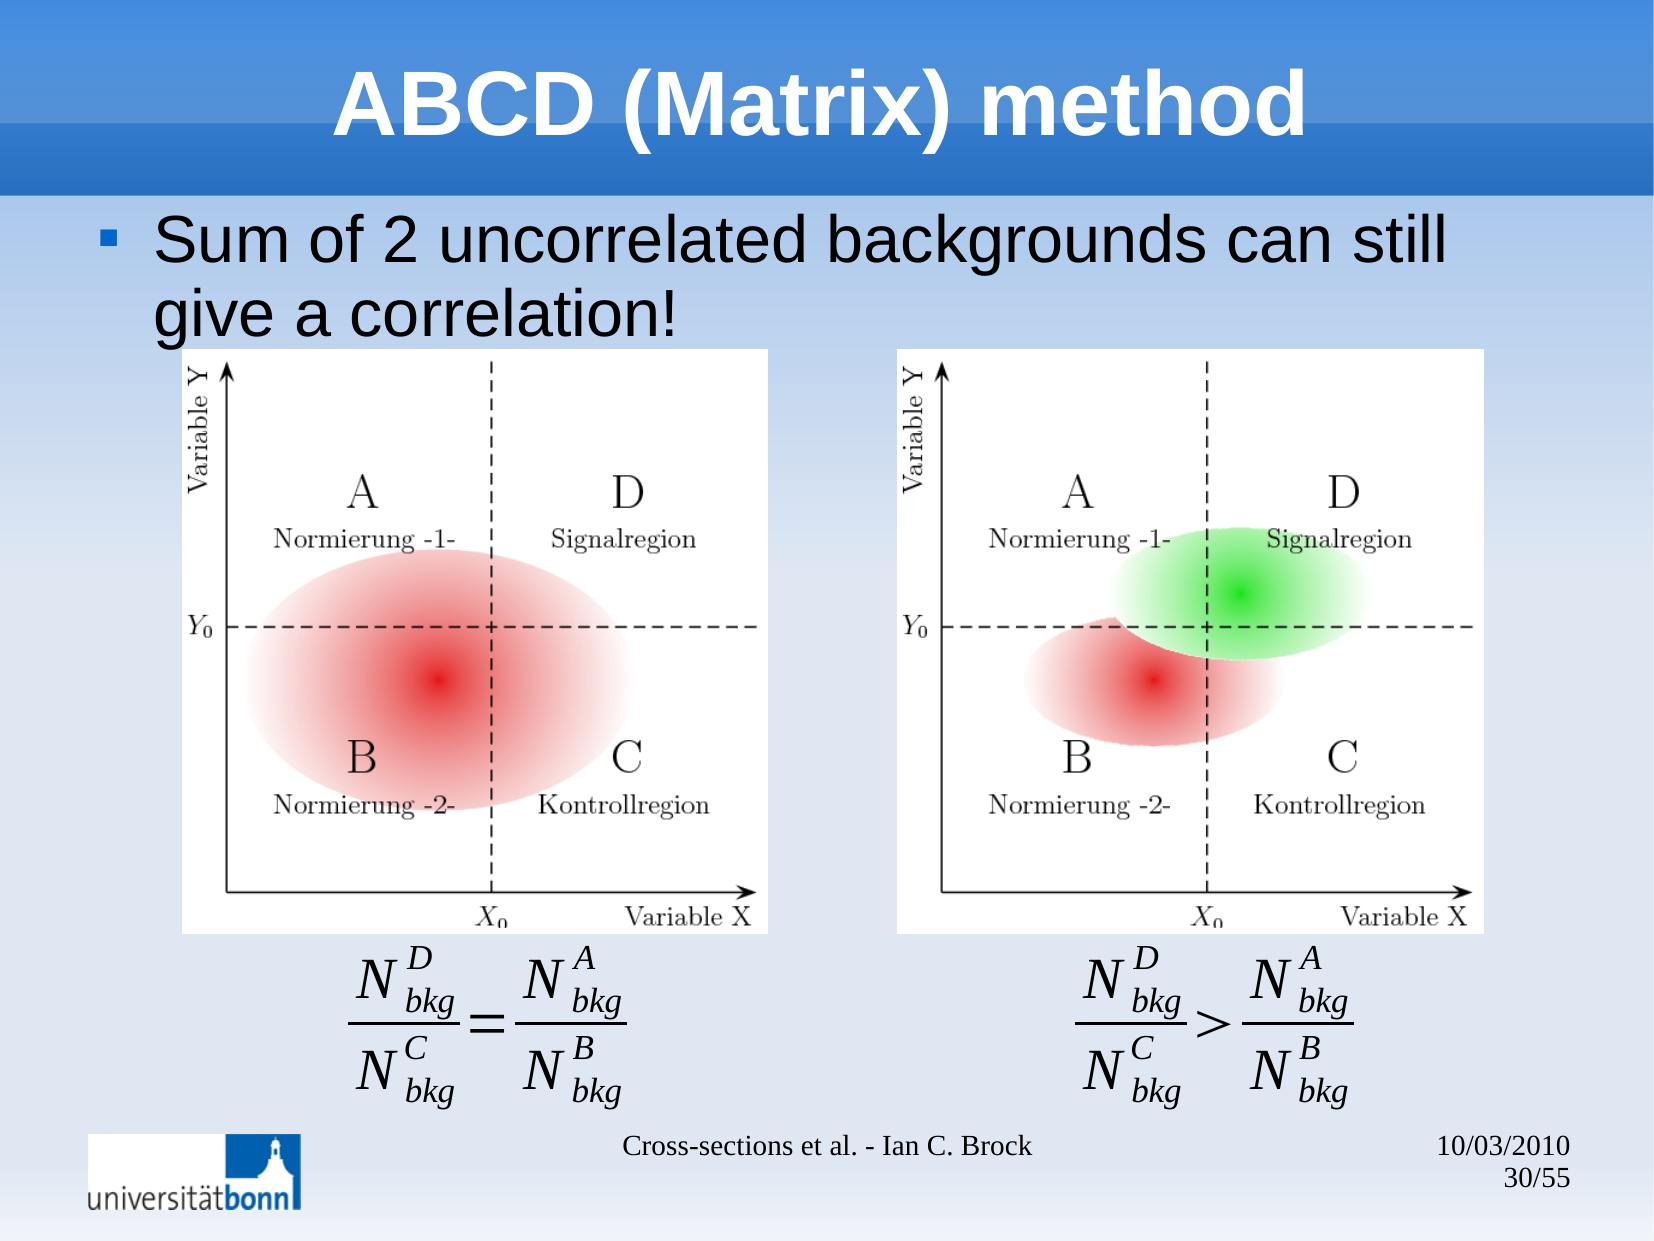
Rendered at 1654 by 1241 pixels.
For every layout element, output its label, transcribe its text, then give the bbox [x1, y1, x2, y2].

list Sum of 2 uncorrelated backgrounds can still give a correlation! [82, 201, 1571, 1021]
picture [897, 349, 1484, 934]
picture [182, 349, 768, 934]
title ABCD (Matrix) method [76, 0, 1565, 208]
picture [0, 0, 1654, 1241]
chart [1066, 938, 1363, 1111]
chart [339, 938, 637, 1111]
